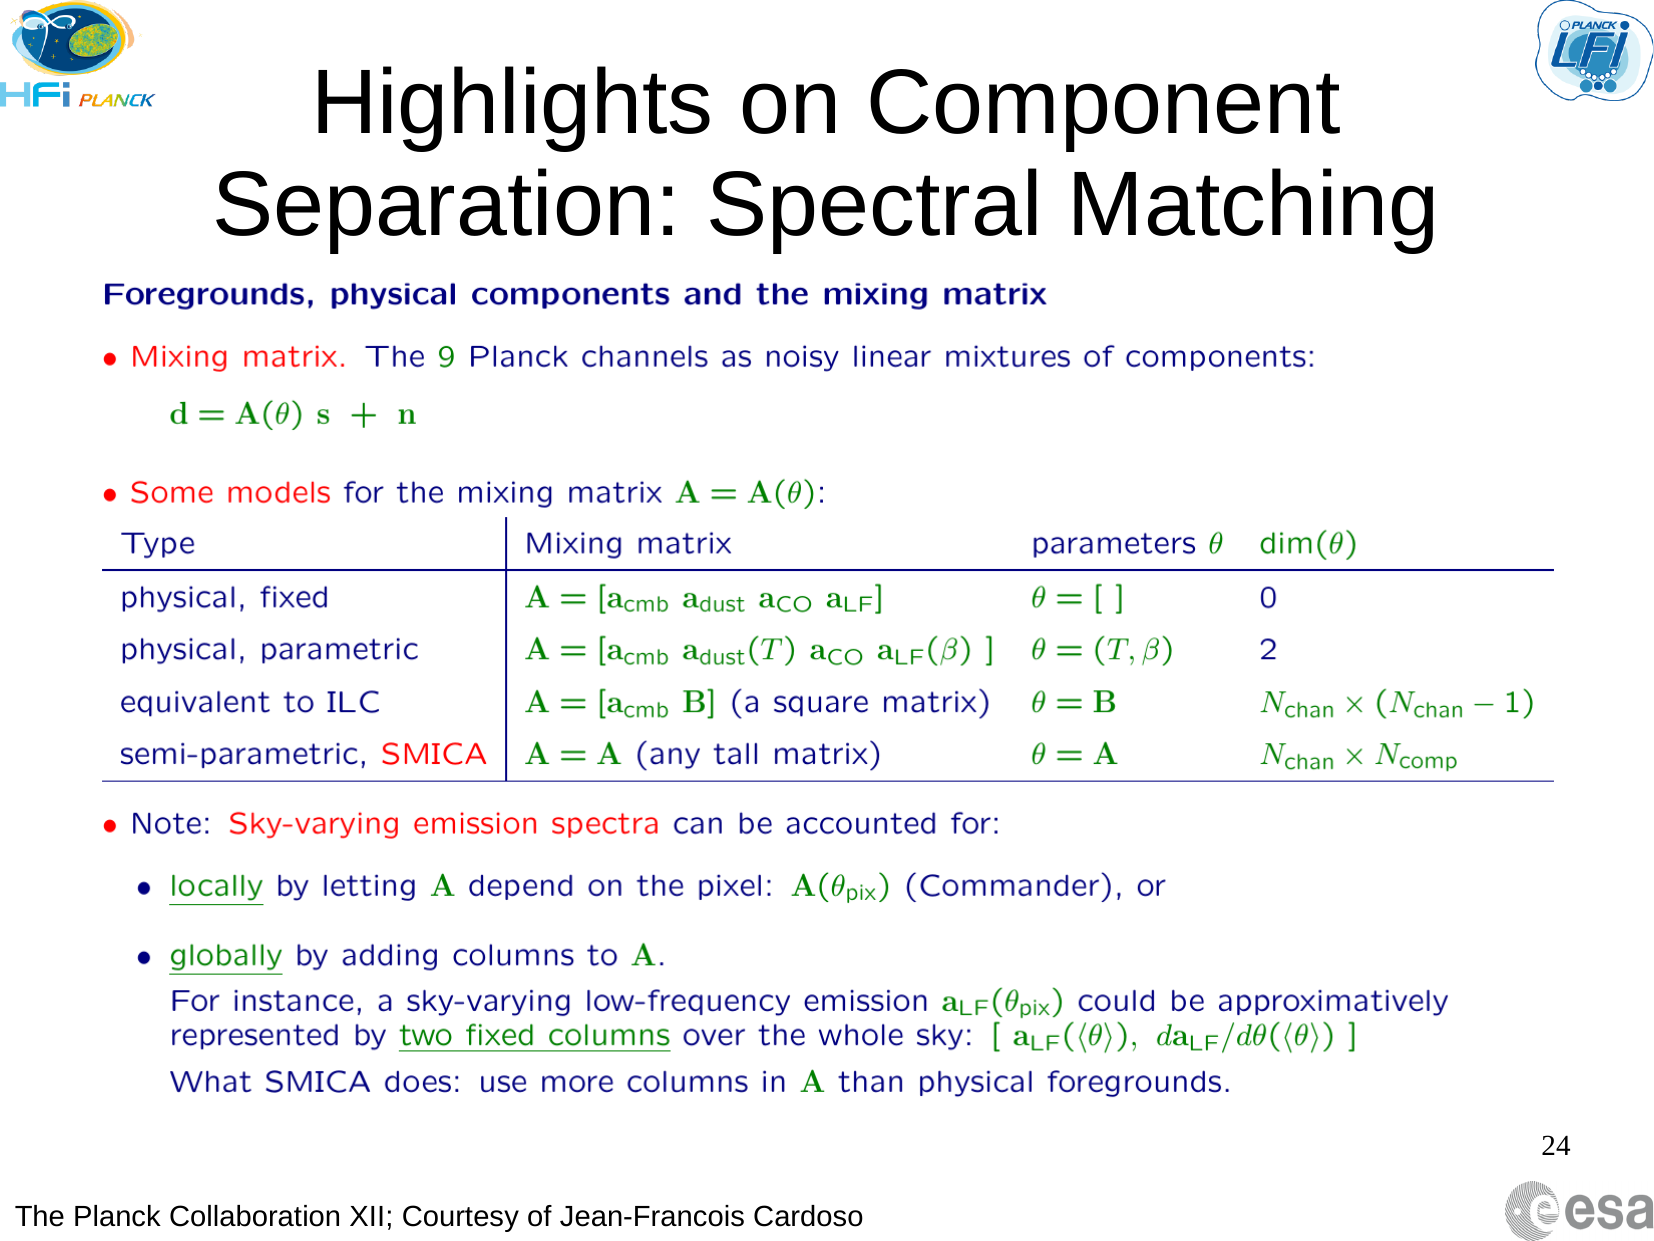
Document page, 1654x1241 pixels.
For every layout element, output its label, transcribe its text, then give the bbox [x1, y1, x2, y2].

text_box The Planck Collaboration XII; Courtesy of Jean-Francois Cardoso [0, 1192, 881, 1241]
picture [0, 0, 156, 108]
picture [1535, 0, 1654, 101]
title Highlights on Component Separation: Spectral Matching [82, 49, 1571, 257]
picture [1505, 1181, 1654, 1241]
picture [88, 265, 1565, 1123]
